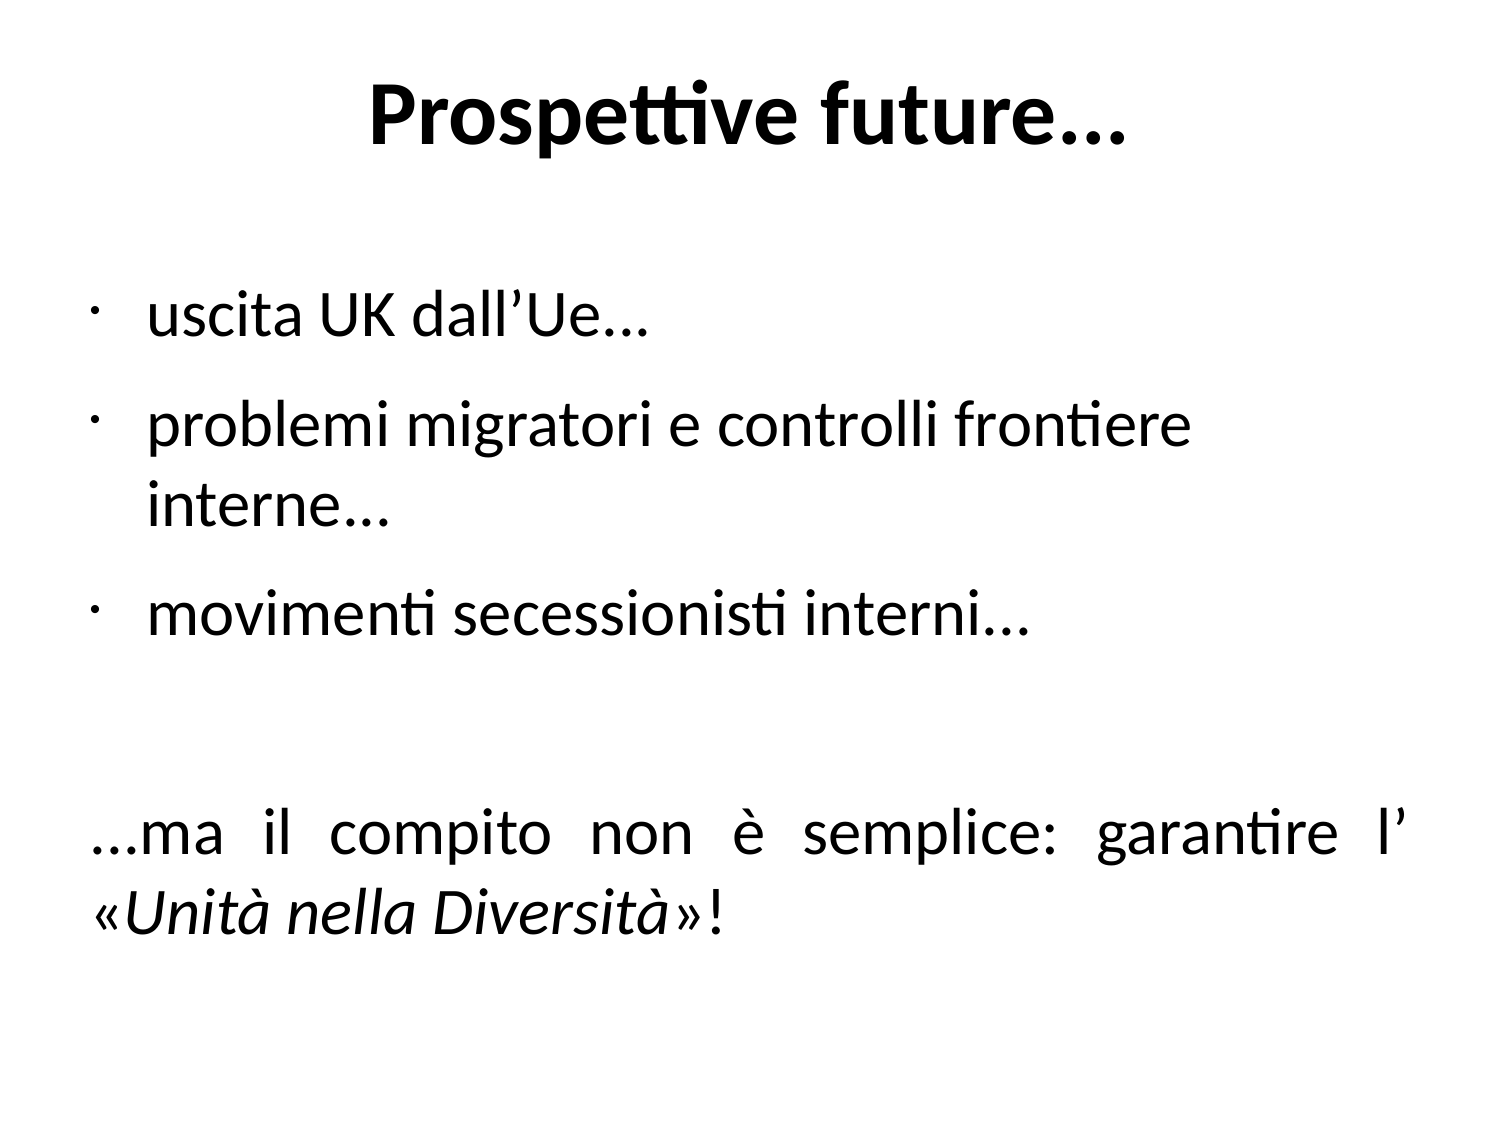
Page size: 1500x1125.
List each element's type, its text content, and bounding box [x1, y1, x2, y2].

title Prospettive future... [75, 45, 1425, 233]
list uscita UK dall’Ue... problemi migratori e controlli frontiere interne... movimenti secessionisti interni... ...ma il compito non è semplice: garantire l’ «Unità nella Diversità»! [75, 262, 1425, 1005]
